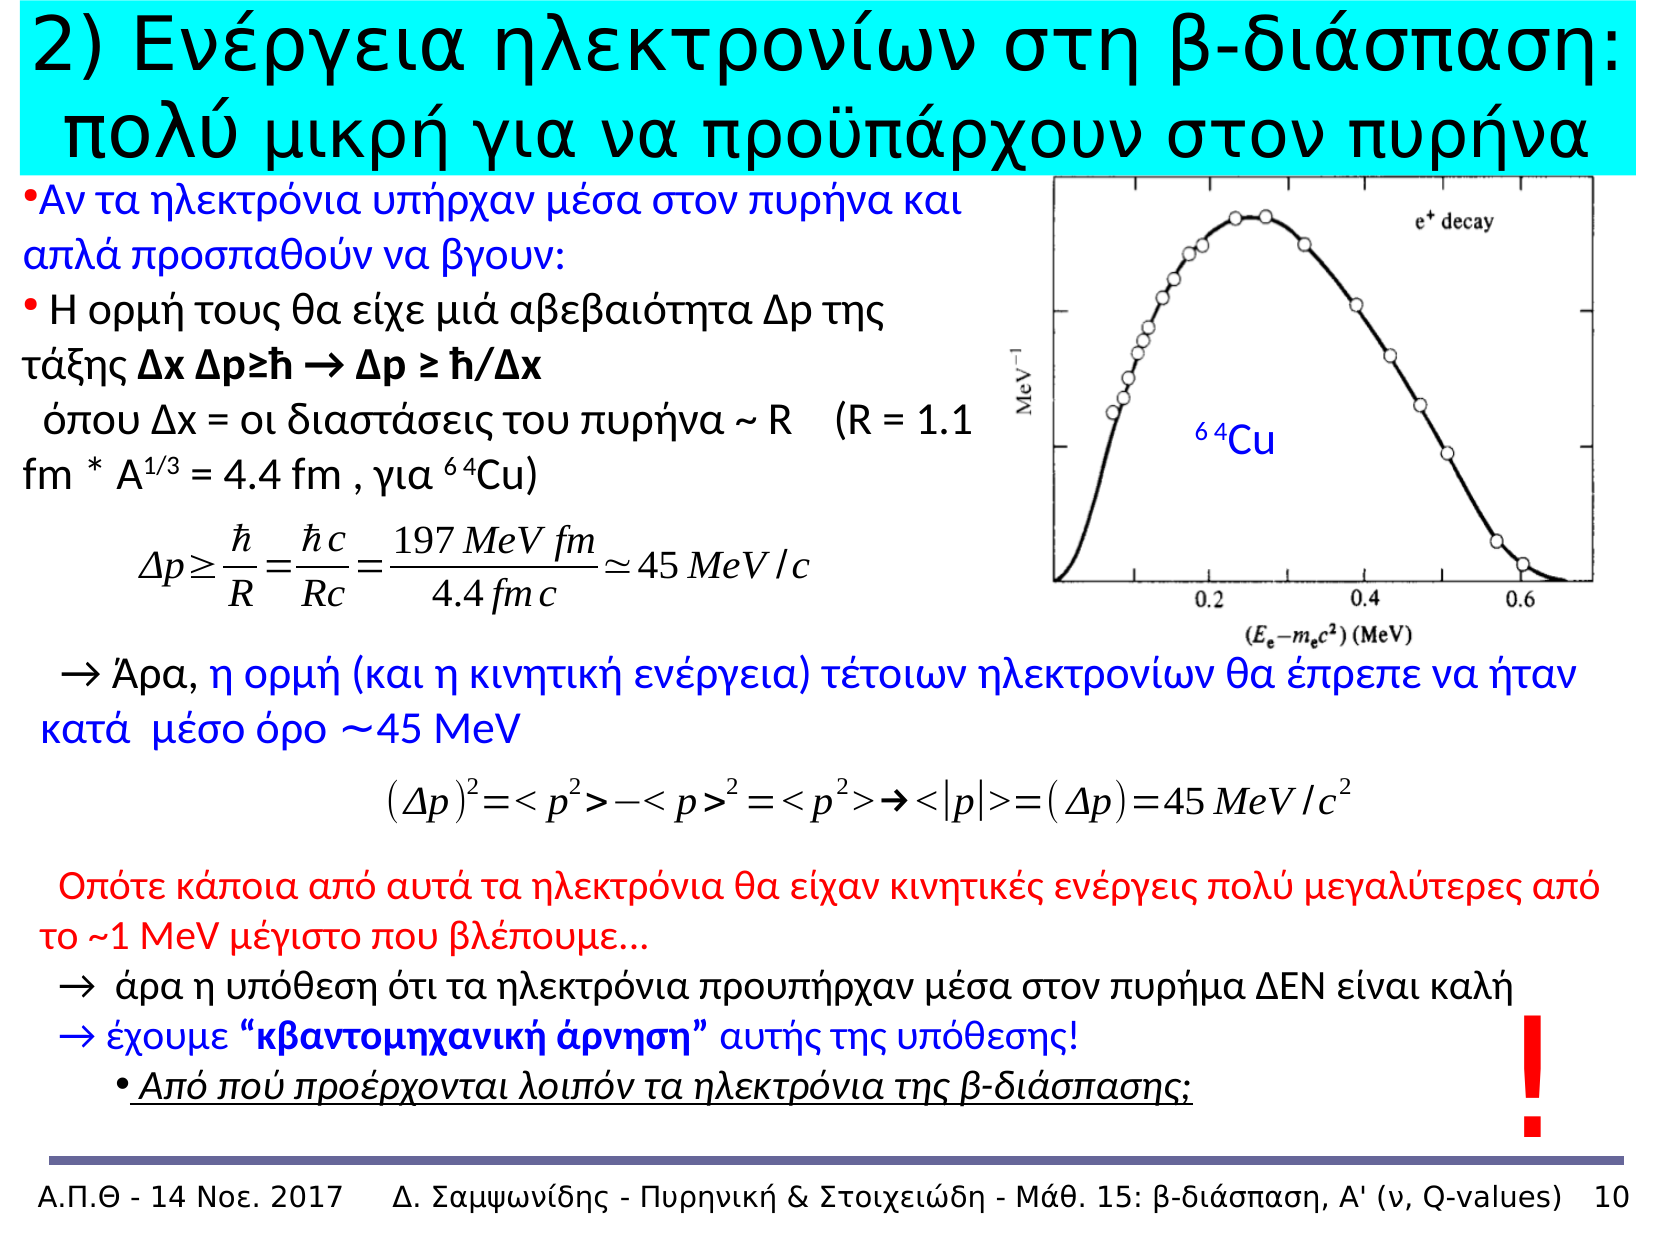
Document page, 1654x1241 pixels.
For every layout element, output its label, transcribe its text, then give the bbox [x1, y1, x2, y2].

text_box → Άρα, η ορμή (και η κινητική ενέργεια) τέτοιων ηλεκτρονίων θα έπρεπε να ήταν κατά μέσο όρο ~45 MeV Οπότε κάποια από αυτά τα ηλεκτρόνια θα είχαν κινητικές ενέργεις πολύ μεγαλύτερες από το ~1 MeV μέγιστο που βλέπουμε... → άρα η υπόθεση ότι τα ηλεκτρόνια προυπήρχαν μέσα στον πυρήμα ΔΕΝ είναι καλή → έχουμε “κβαντομηχανική άρνηση” αυτής της υπόθεσης! Από πού προέρχονται λοιπόν τα ηλεκτρόνια της β-διάσπασης; [1313, 635, 1654, 1116]
chart [126, 513, 826, 615]
text_box → Άρα, η ορμή (και η κινητική ενέργεια) τέτοιων ηλεκτρονίων θα έπρεπε να ήταν κατά μέσο όρο ~45 MeV Οπότε κάποια από αυτά τα ηλεκτρόνια θα είχαν κινητικές ενέργεις πολύ μεγαλύτερες από το ~1 MeV μέγιστο που βλέπουμε... → άρα η υπόθεση ότι τα ηλεκτρόνια προυπήρχαν μέσα στον πυρήμα ΔΕΝ είναι καλή → έχουμε “κβαντομηχανική άρνηση” αυτής της υπόθεσης! Από πού προέρχονται λοιπόν τα ηλεκτρόνια της β-διάσπασης; [25, 635, 1179, 1116]
text_box 6 4Cu [1179, 826, 1313, 1231]
picture [987, 176, 1631, 635]
chart [375, 771, 1367, 826]
title 2) Ενέργεια ηλεκτρονίων στη β-διάσπαση: πολύ μικρή για να προϋπάρχουν στον πυρήνα [19, 0, 1636, 176]
text_box Αν τα ηλεκτρόνια υπήρχαν μέσα στον πυρήνα και απλά προσπαθούν να βγουν: Η ορμή τους θα είχε μιά αβεβαιότητα Δp της τάξης Δx Δp≥ħ → Δp ≥ ħ/Δx όπου Δx = οι διαστάσεις του πυρήνα ~ R (R = 1.1 fm * Α1/3 = 4.4 fm , για 6 4Cu) [7, 160, 1013, 569]
text_box 6 4Cu [1179, 412, 1313, 771]
text_box ! [1484, 975, 1581, 1185]
